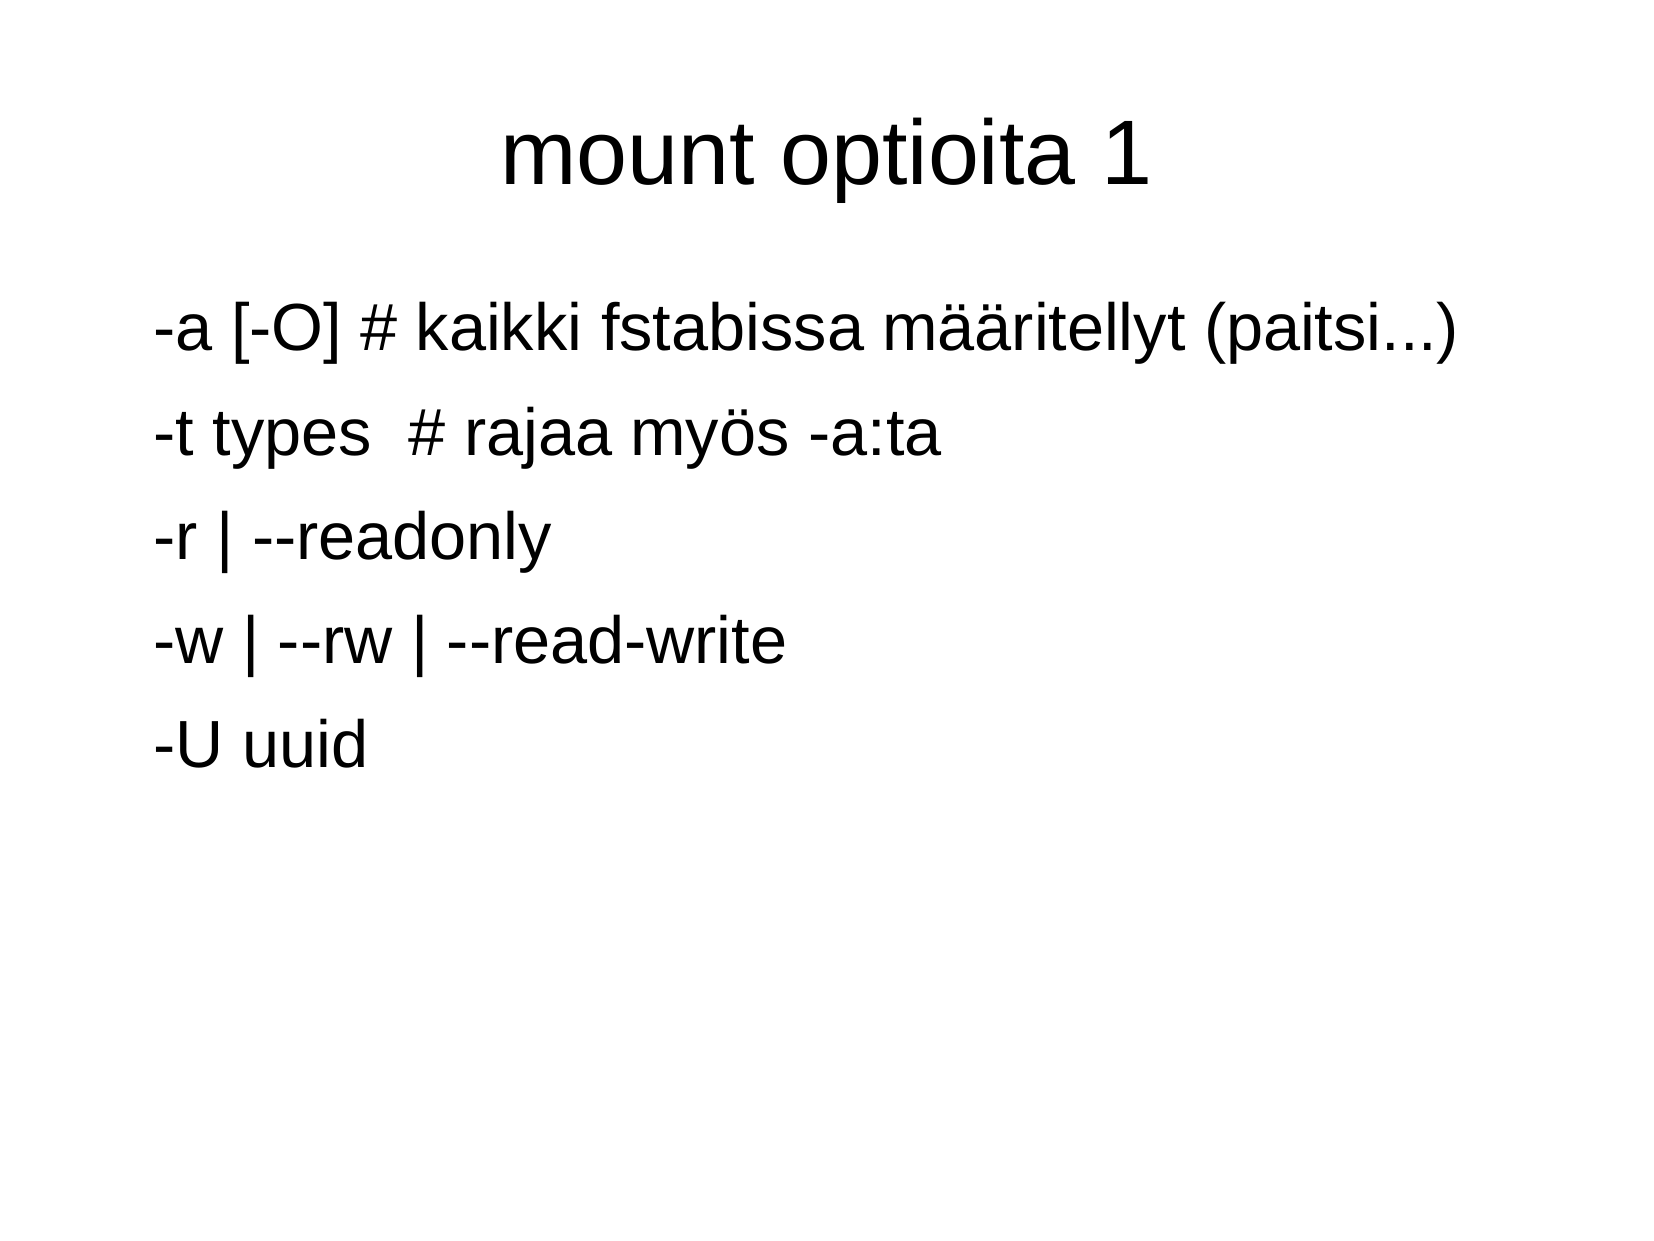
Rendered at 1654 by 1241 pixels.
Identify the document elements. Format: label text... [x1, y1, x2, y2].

list -a [-O] # kaikki fstabissa määritellyt (paitsi...) -t types # rajaa myös -a:ta -r | --readonly -w | --rw | --read-write -U uuid [82, 290, 1571, 1010]
title mount optioita 1 [82, 49, 1571, 257]
